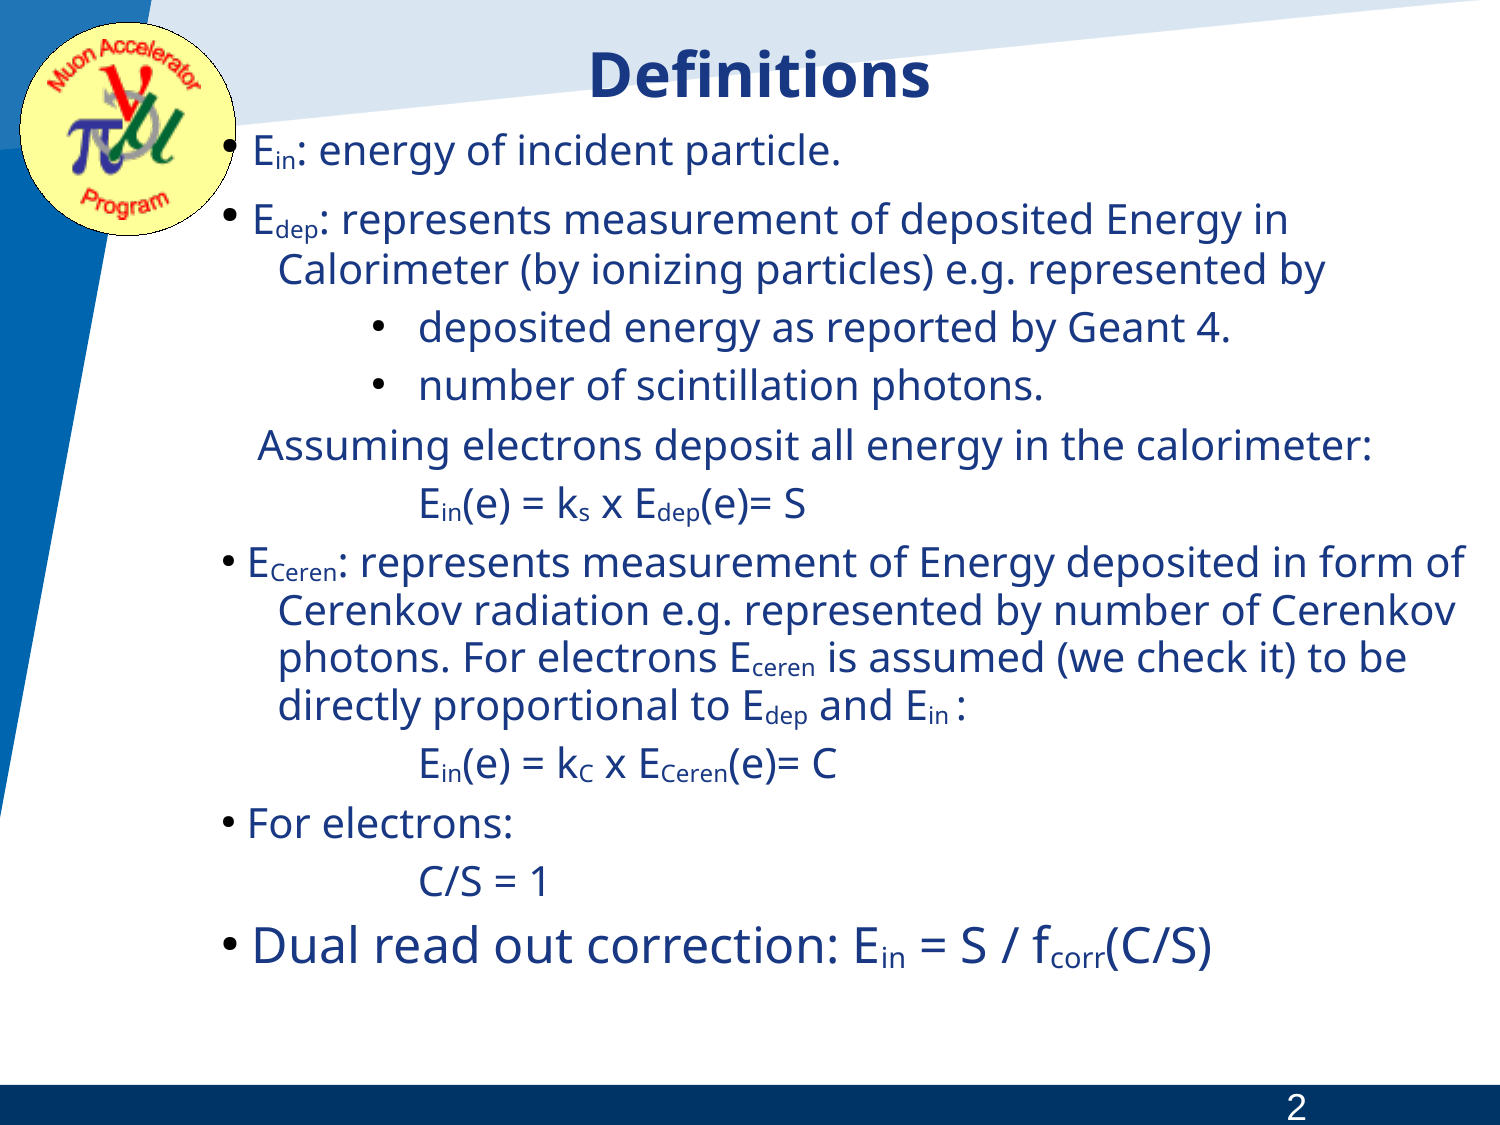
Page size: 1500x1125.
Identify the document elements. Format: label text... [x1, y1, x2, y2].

title Definitions [167, 0, 1335, 156]
list Ein: energy of incident particle. Edep: represents measurement of deposited Energy in Calorimeter (by ionizing particles) e.g. represented by deposited energy as reported by Geant 4. number of scintillation photons. Assuming electrons deposit all energy in the calorimeter: Ein(e) = ks x Edep(e)= S ECeren: represents measurement of Energy deposited in form of Cerenkov radiation e.g. represented by number of Cerenkov photons. For electrons Eceren is assumed (we check it) to be directly proportional to Edep and Ein : Ein(e) = kC x ECeren(e)= C For electrons: C/S = 1 Dual read out correction: Ein = S / fcorr(C/S) [206, 112, 1494, 1125]
picture [47, 39, 201, 220]
